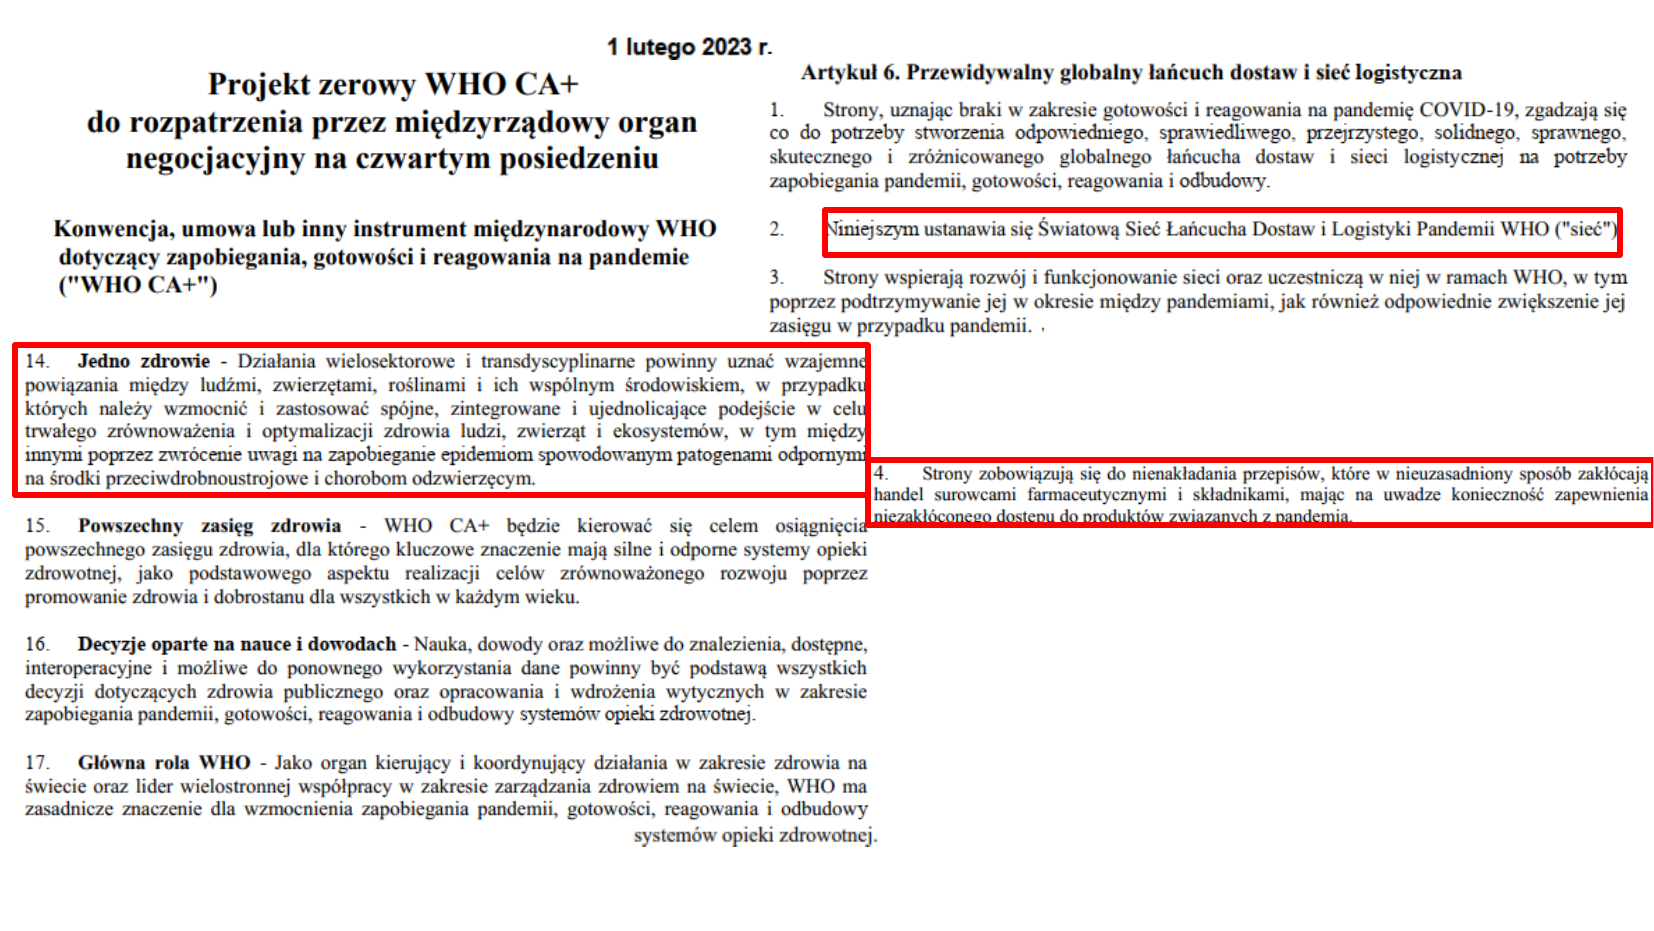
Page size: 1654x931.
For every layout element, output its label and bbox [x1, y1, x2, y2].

picture [871, 463, 1651, 522]
picture [15, 498, 881, 847]
picture [30, 29, 1639, 457]
picture [18, 348, 865, 492]
